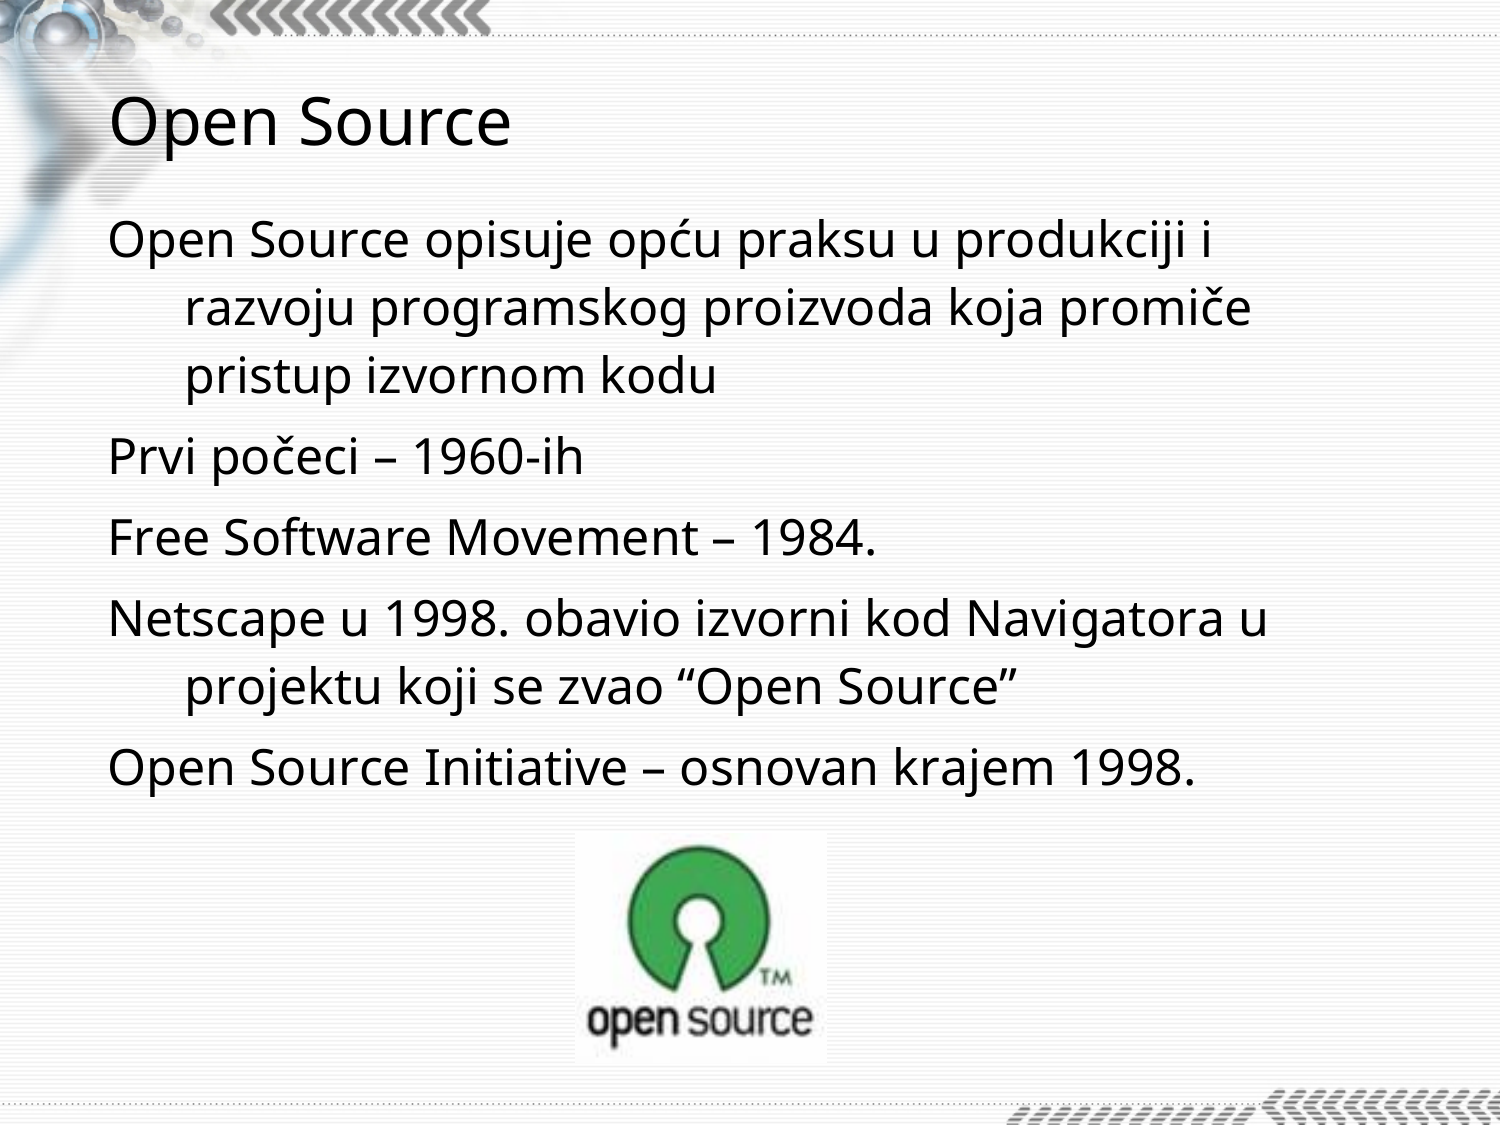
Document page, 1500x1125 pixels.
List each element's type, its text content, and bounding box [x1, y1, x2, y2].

list Open Source opisuje opću praksu u produkciji i razvoju programskog proizvoda koja promiče pristup izvornom kodu Prvi počeci – 1960-ih Free Software Movement – 1984. Netscape u 1998. obavio izvorni kod Navigatora u projektu koji se zvao “Open Source” Open Source Initiative – osnovan krajem 1998. [92, 196, 1406, 988]
title Open Source [94, 49, 1407, 173]
picture [0, 0, 1500, 1125]
